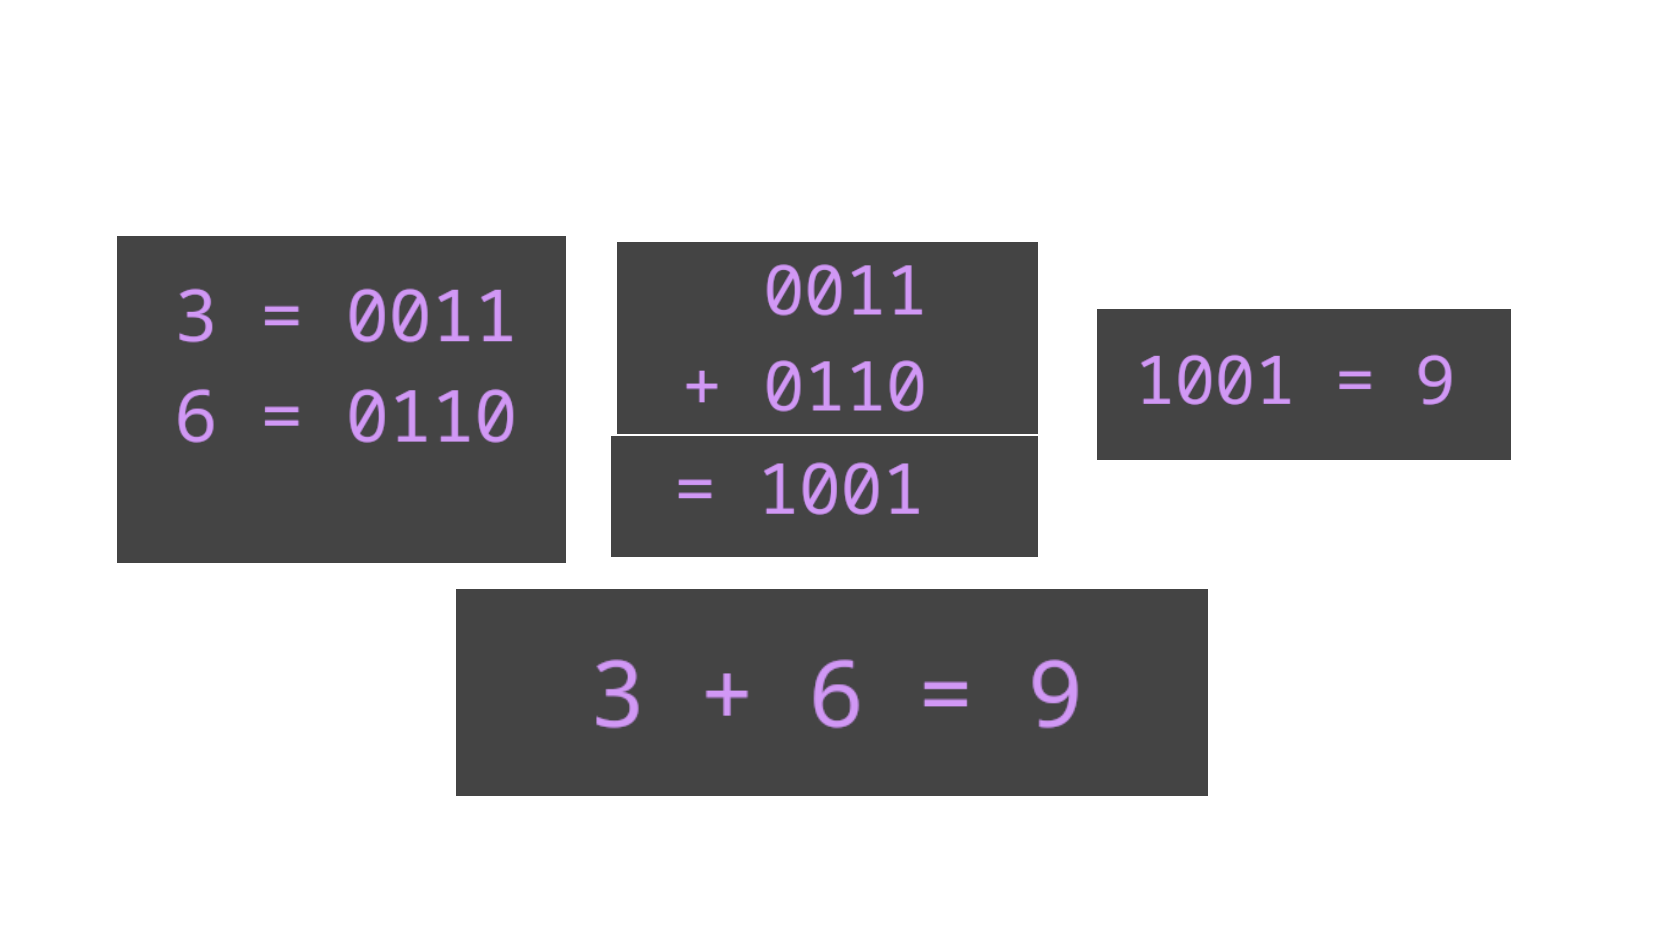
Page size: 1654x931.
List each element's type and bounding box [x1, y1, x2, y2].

picture [617, 242, 1038, 434]
picture [1097, 309, 1511, 460]
picture [456, 589, 1208, 796]
picture [611, 436, 1038, 557]
picture [117, 236, 566, 563]
